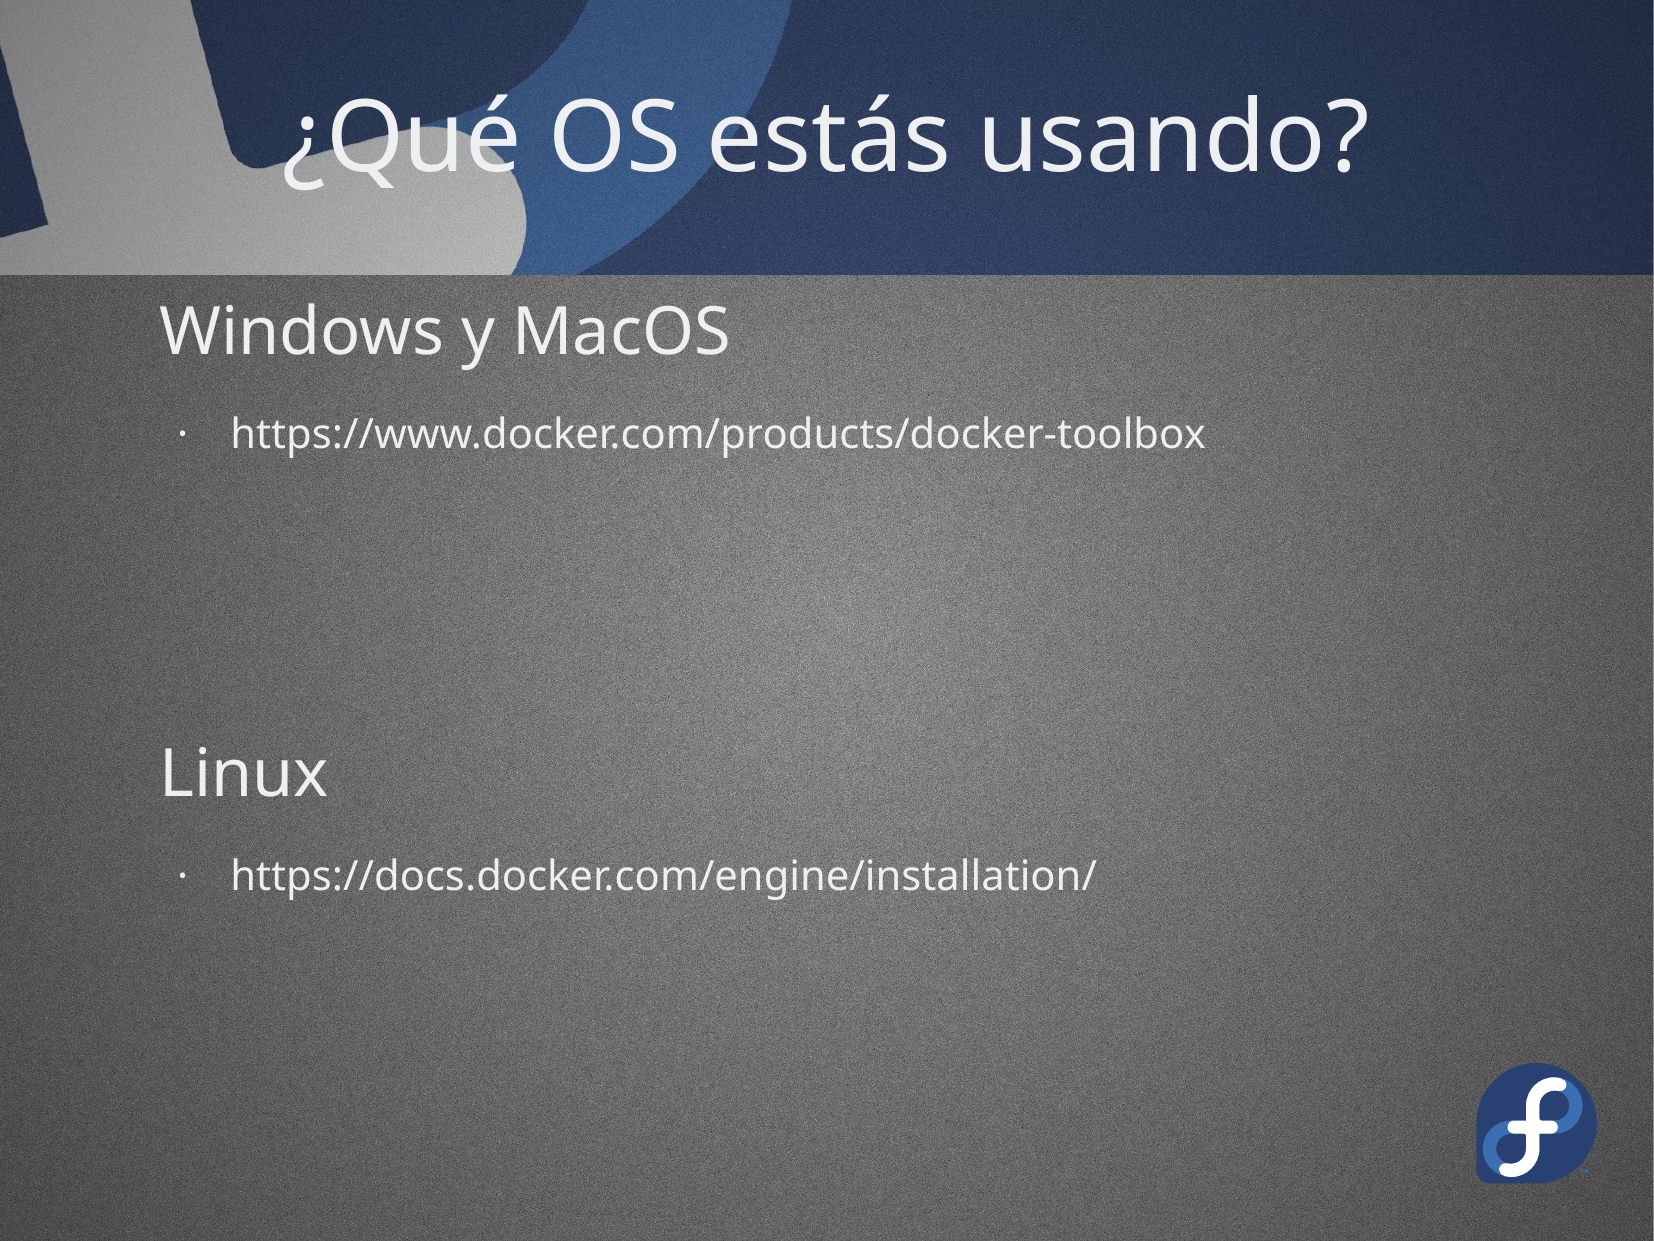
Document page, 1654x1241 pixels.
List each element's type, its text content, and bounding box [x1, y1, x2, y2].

list Windows y MacOS https://www.docker.com/products/docker-toolbox Linux https://docs.docker.com/engine/installation/ [88, 283, 1565, 993]
picture [0, 0, 1654, 1241]
title ¿Qué OS estás usando? [88, 29, 1565, 237]
